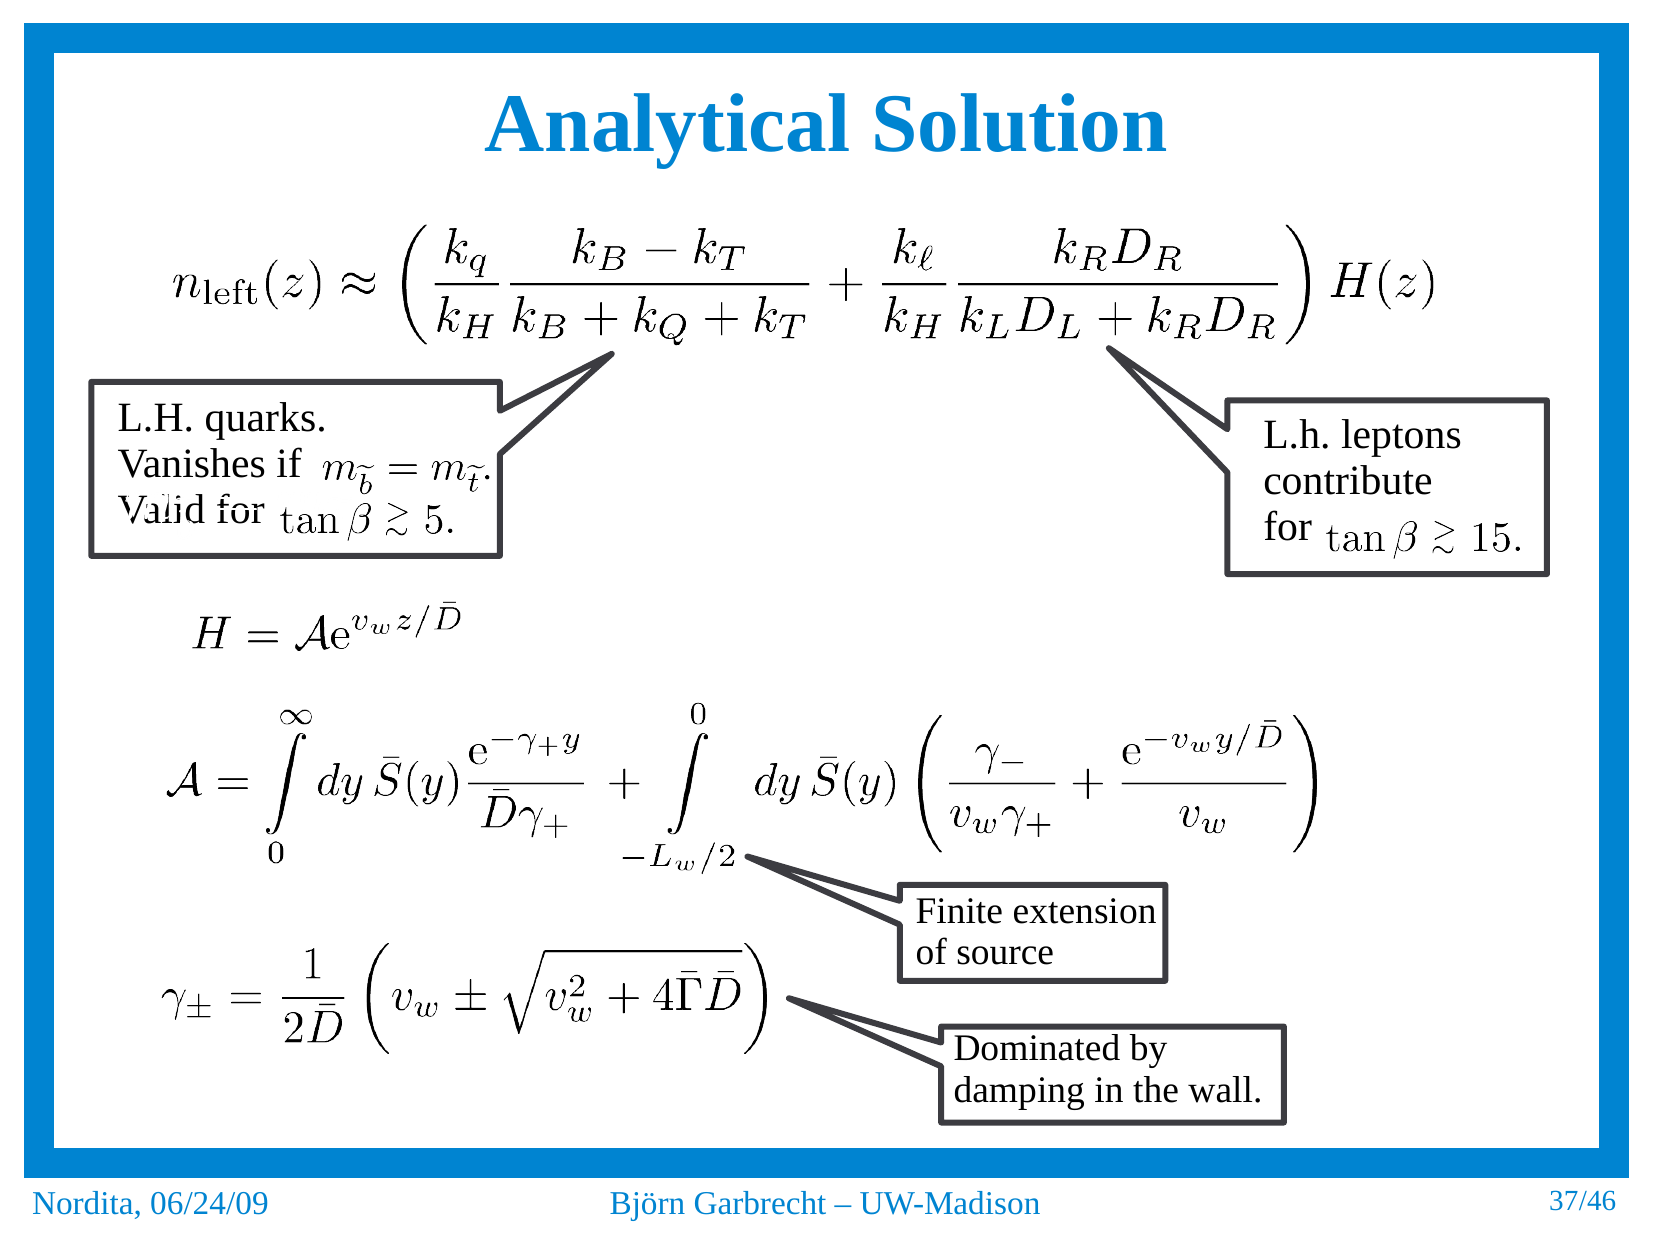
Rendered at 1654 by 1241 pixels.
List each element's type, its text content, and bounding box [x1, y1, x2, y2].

picture [162, 700, 1332, 879]
text_box L.H. quarks. Vanishes if Valid for [102, 386, 342, 552]
title Analytical Solution [82, 19, 1571, 228]
text_box Finite extension of source [900, 882, 1184, 989]
picture [1322, 514, 1527, 565]
picture [168, 218, 1443, 349]
text_box L.h. leptons contribute for [1248, 404, 1477, 571]
text_box Dominated by damping in the wall. [938, 1019, 1296, 1126]
picture [119, 456, 498, 547]
picture [153, 937, 782, 1058]
picture [187, 599, 472, 655]
text_box Dominated by damping in the wall. [938, 1030, 1280, 1119]
